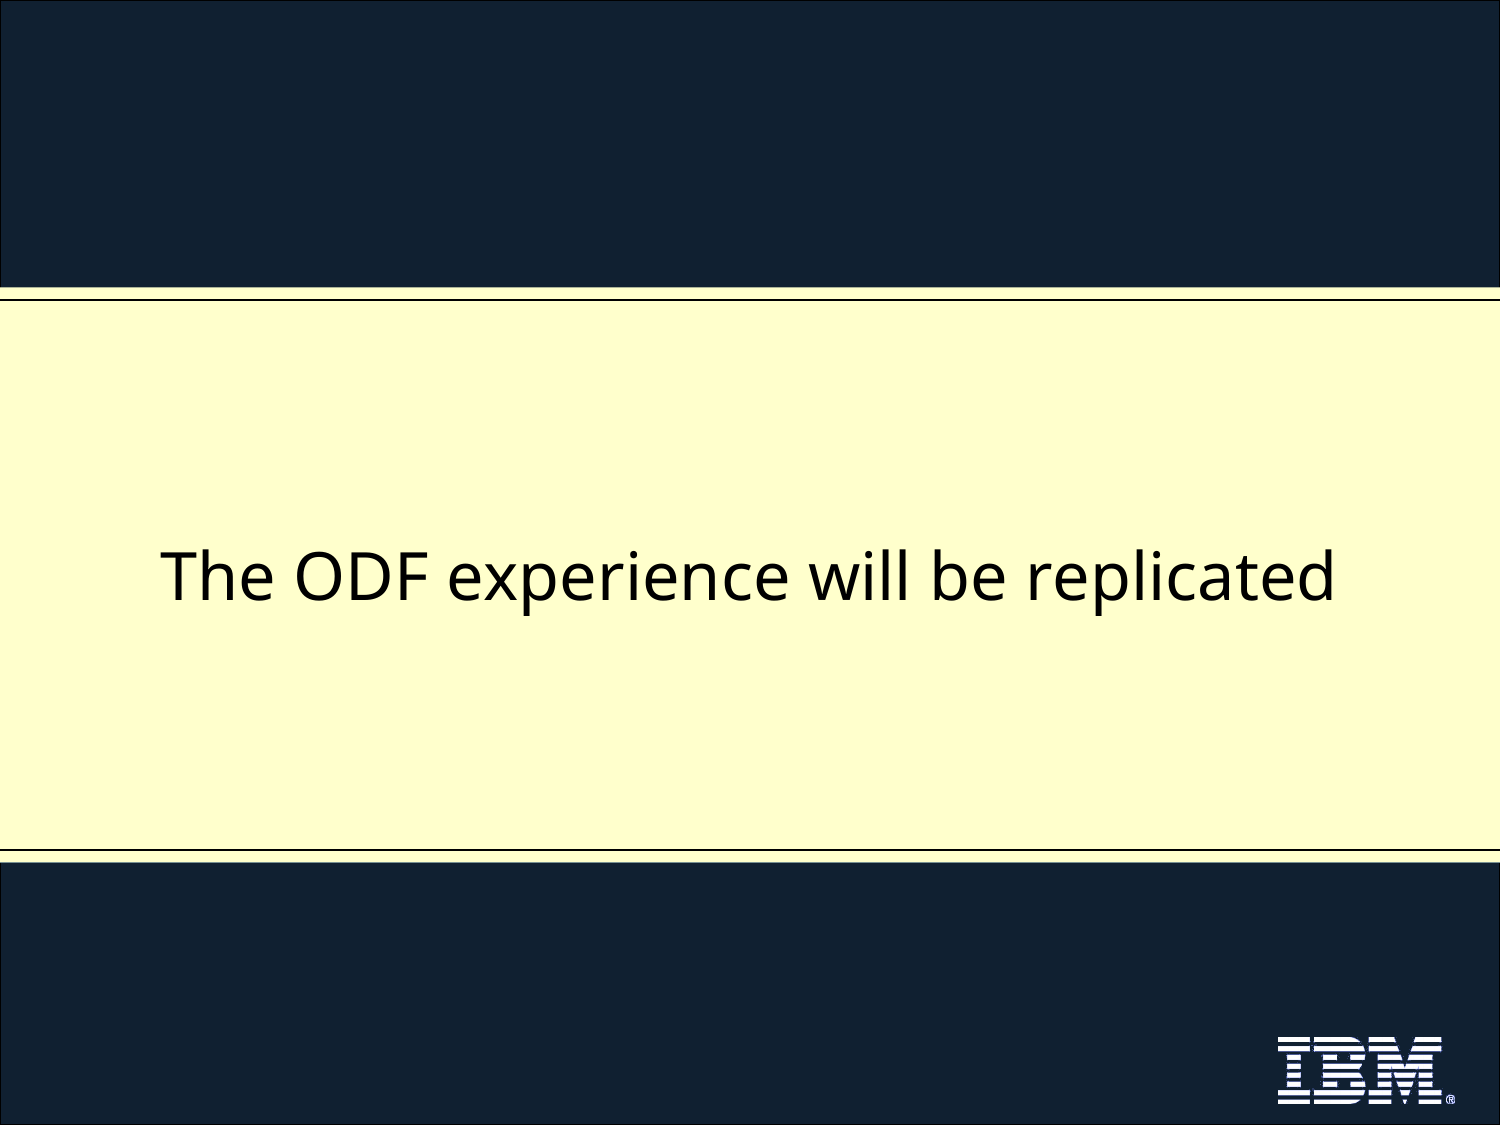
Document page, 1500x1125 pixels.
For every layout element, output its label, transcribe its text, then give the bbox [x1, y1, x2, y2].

text_box The ODF experience will be replicated [0, 287, 1500, 299]
text_box The ODF experience will be replicated [0, 301, 1500, 849]
text_box The ODF experience will be replicated [0, 851, 1500, 863]
picture [1278, 1037, 1484, 1104]
